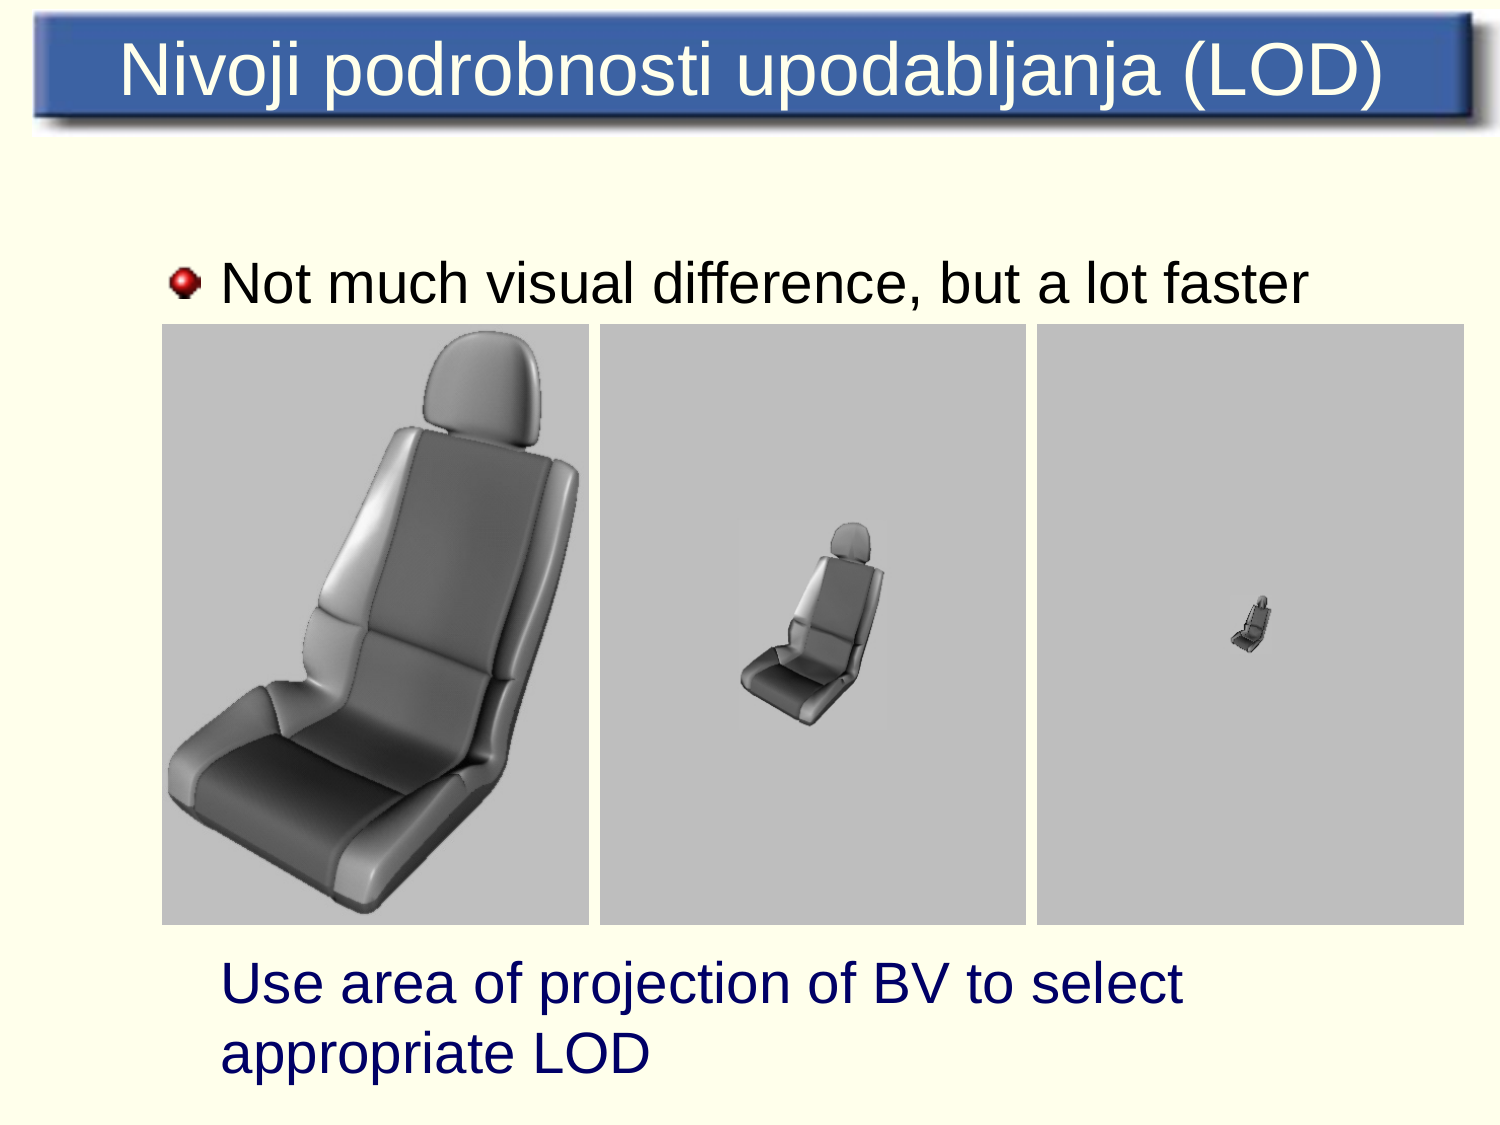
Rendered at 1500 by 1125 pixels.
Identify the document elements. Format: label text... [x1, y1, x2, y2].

text_box Use area of projection of BV to select appropriate LOD [149, 937, 1463, 1088]
picture [32, 9, 1500, 137]
picture [600, 324, 1026, 925]
list Not much visual difference, but a lot faster [149, 237, 1463, 492]
picture [162, 324, 589, 925]
title Nivoji podrobnosti upodabljanja (LOD) [96, 6, 1409, 120]
picture [1037, 324, 1464, 925]
